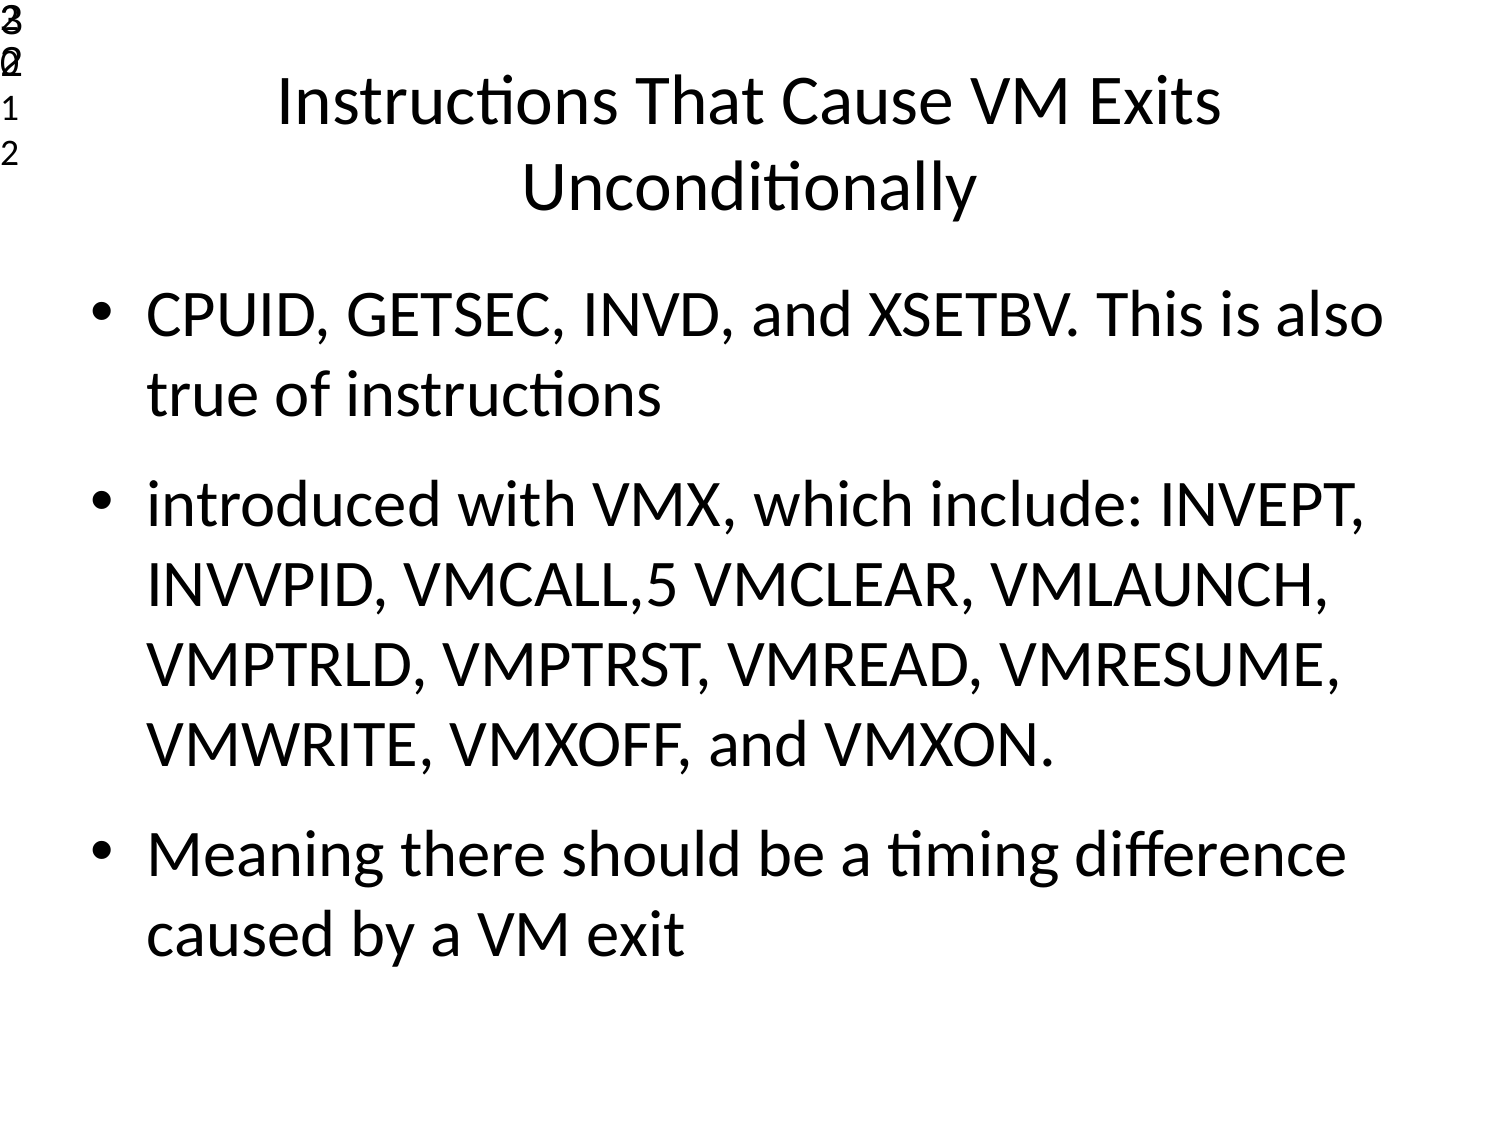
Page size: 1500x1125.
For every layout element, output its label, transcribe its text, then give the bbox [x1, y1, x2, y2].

list CPUID, GETSEC, INVD, and XSETBV. This is also true of instructions introduced with VMX, which include: INVEPT, INVVPID, VMCALL,5 VMCLEAR, VMLAUNCH, VMPTRLD, VMPTRST, VMREAD, VMRESUME, VMWRITE, VMXOFF, and VMXON. Meaning there should be a timing difference caused by a VM exit [75, 262, 1425, 1005]
title Instructions That Cause VM Exits Unconditionally [75, 45, 1425, 233]
